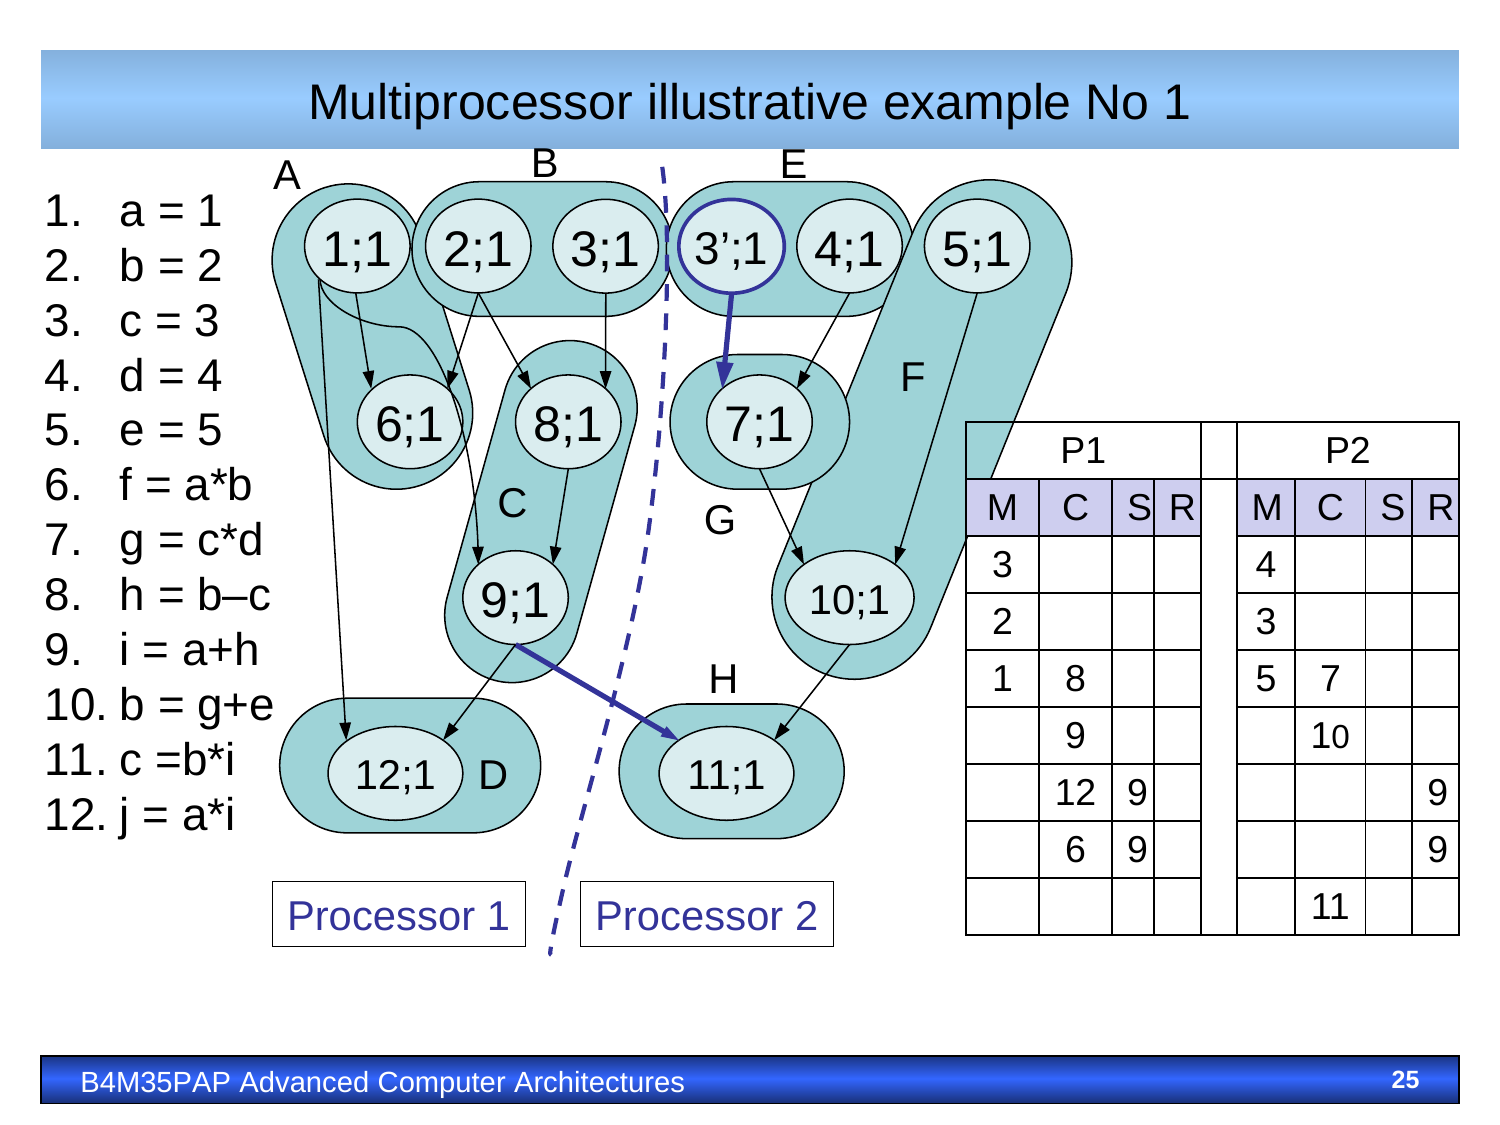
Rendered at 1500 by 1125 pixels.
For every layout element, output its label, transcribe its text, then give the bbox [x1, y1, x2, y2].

table_cell [1238, 708, 1294, 763]
table_cell 9 [1413, 765, 1458, 820]
table_cell 9 [1413, 822, 1458, 877]
table_cell [1113, 879, 1153, 934]
table_cell 3 [967, 537, 1038, 592]
table_cell S [1113, 480, 1153, 535]
table_cell [1040, 879, 1111, 934]
table_cell [1366, 708, 1411, 763]
table_cell [1155, 765, 1200, 820]
table_cell [1366, 879, 1411, 934]
table_header [1202, 423, 1236, 478]
text_box [552, 468, 569, 565]
text_box 3;1 [552, 199, 659, 294]
table_cell [1155, 708, 1200, 763]
text_box 9;1 [462, 550, 569, 645]
text_box [615, 702, 679, 741]
table_cell [1238, 879, 1294, 934]
text_box [318, 279, 347, 741]
table_cell C [1040, 480, 1111, 535]
text_box H [693, 644, 754, 710]
text_box 8;1 [515, 374, 622, 469]
text_box [895, 292, 978, 565]
table_cell [1113, 537, 1153, 592]
text_box E [764, 129, 823, 195]
table_cell [1238, 765, 1294, 820]
table_cell [1296, 594, 1365, 649]
table_cell M [1238, 480, 1294, 535]
table_cell [1113, 594, 1153, 649]
table_cell S [1366, 480, 1411, 535]
text_box G [688, 485, 752, 550]
table_cell [1202, 480, 1236, 934]
table_cell 2 [967, 594, 1038, 649]
table_cell [1413, 879, 1458, 934]
table_cell [1155, 651, 1200, 706]
table_cell 5 [1238, 651, 1294, 706]
text_box Processor 1 [272, 881, 526, 947]
table_cell [1113, 708, 1153, 763]
table_header P2 [1238, 423, 1458, 478]
text_box 1;1 [304, 199, 411, 293]
table_cell [1413, 594, 1458, 649]
table_header P1 [967, 423, 1200, 478]
text_box [443, 644, 610, 741]
text_box C [482, 468, 543, 534]
text_box 11;1 [659, 726, 794, 821]
text_box [722, 294, 732, 389]
text_box [759, 468, 804, 565]
text_box [355, 292, 372, 389]
table_cell 10 [1296, 708, 1365, 763]
text_box [447, 292, 532, 389]
table_cell 12 [1040, 765, 1111, 820]
table_cell 7 [1296, 651, 1365, 706]
text_box 3’;1 [678, 199, 785, 294]
table_cell [1238, 822, 1294, 877]
text_box Processor 2 [580, 881, 834, 947]
table_cell R [1413, 480, 1458, 535]
table_cell 9 [1113, 822, 1153, 877]
table_cell [1155, 537, 1200, 592]
table_cell [967, 765, 1038, 820]
table_cell [1366, 594, 1411, 649]
text_box F [885, 342, 941, 408]
text_box B [515, 128, 574, 194]
table_cell [967, 822, 1038, 877]
table_cell 6 [1040, 822, 1111, 877]
text_box 5;1 [924, 199, 1030, 293]
list a = 1 b = 2 c = 3 d = 4 e = 5 f = a*b g = c*d h = b–c i = a+h b = g+e c =b*i j = a*i [29, 172, 1465, 1000]
text_box D [463, 740, 524, 806]
table_cell [1413, 651, 1458, 706]
table_cell 1 [967, 651, 1038, 706]
table_cell [1113, 651, 1153, 706]
table_cell [1296, 765, 1365, 820]
text_box 12;1 [328, 726, 463, 821]
table_cell [1413, 708, 1458, 763]
table_cell [1040, 537, 1111, 592]
table_cell [1155, 822, 1200, 877]
text_box 10;1 [785, 550, 915, 645]
text_box 2;1 [425, 199, 532, 293]
table_cell [1040, 594, 1111, 649]
text_box [796, 292, 850, 389]
table_cell 4 [1238, 537, 1294, 592]
table_cell [967, 879, 1038, 934]
text_box 6;1 [357, 374, 463, 469]
text_box 4;1 [796, 199, 903, 293]
table_cell [1155, 879, 1200, 934]
table_cell 3 [1238, 594, 1294, 649]
table_cell [1296, 822, 1365, 877]
text_box [774, 644, 850, 741]
table_cell C [1296, 480, 1365, 535]
table_cell 9 [1040, 708, 1111, 763]
table_cell [1296, 537, 1365, 592]
table_cell [1155, 594, 1200, 649]
table_cell 8 [1040, 651, 1111, 706]
table_cell 9 [1113, 765, 1153, 820]
table_cell [1413, 537, 1458, 592]
text_box 7;1 [706, 374, 813, 469]
table_cell M [967, 480, 1038, 535]
title Multiprocessor illustrative example No 1 [41, 50, 1459, 149]
table_cell [1366, 537, 1411, 592]
table_cell R [1155, 480, 1200, 535]
text_box A [258, 140, 316, 206]
table_cell [967, 708, 1038, 763]
table_cell 11 [1296, 879, 1365, 934]
table_cell [1366, 822, 1411, 877]
table_cell [1366, 651, 1411, 706]
table_cell [1366, 765, 1411, 820]
